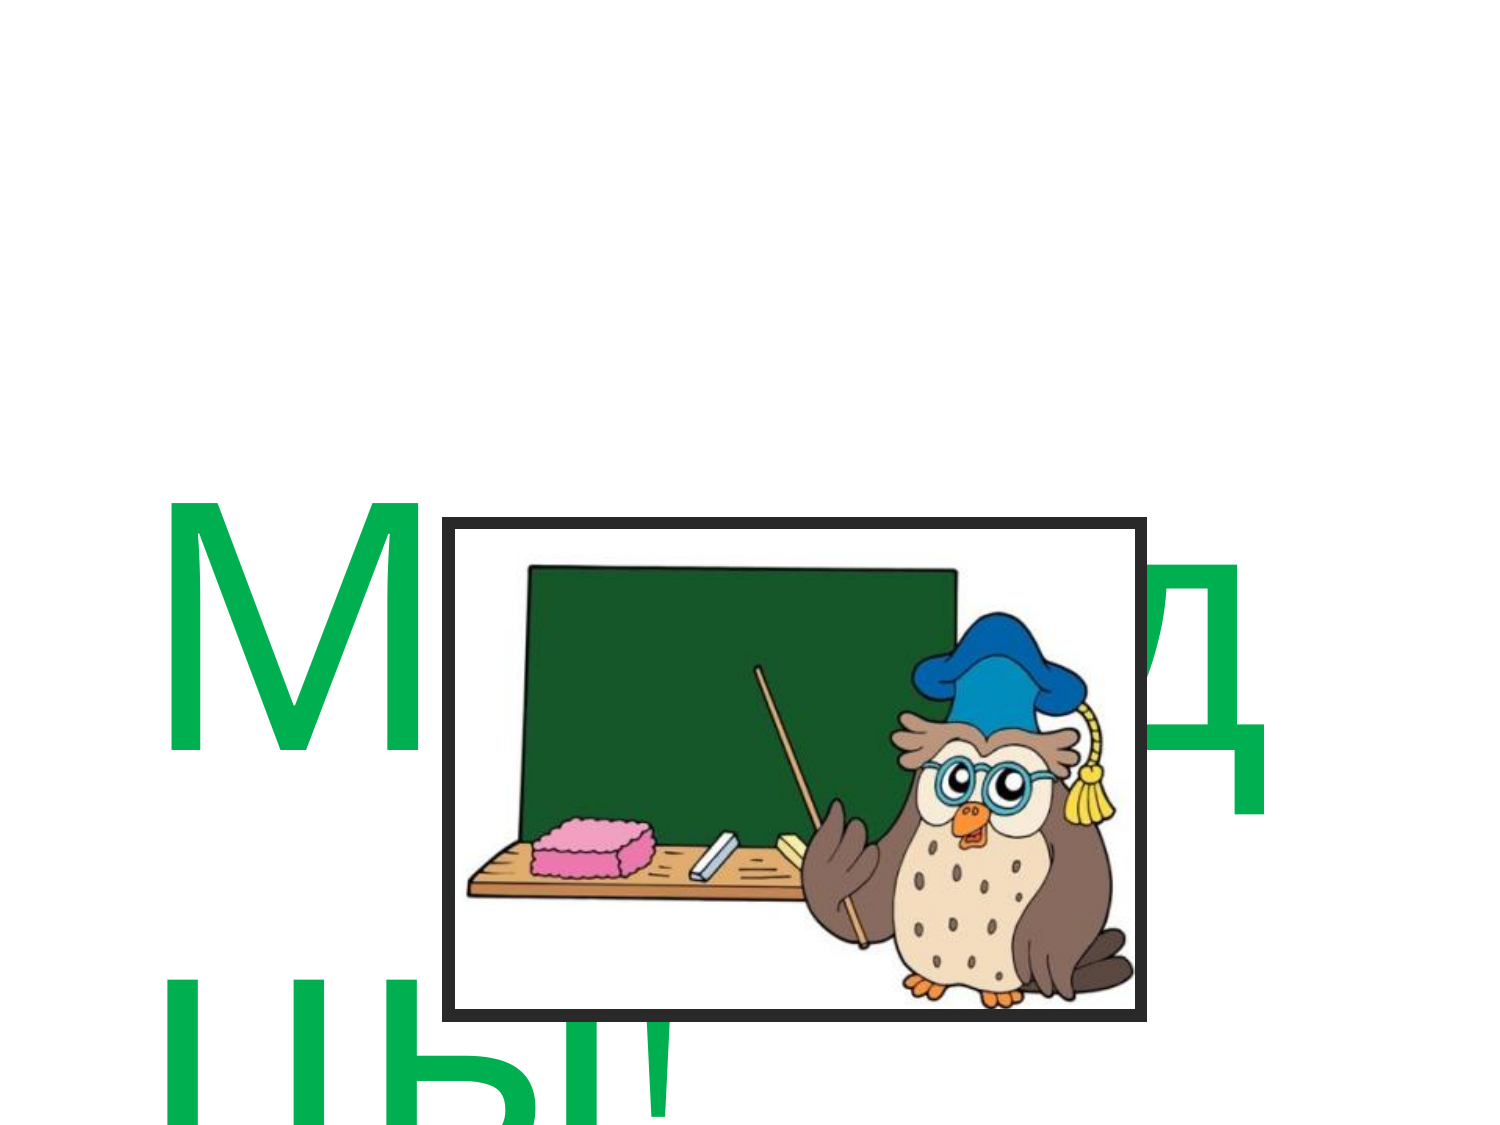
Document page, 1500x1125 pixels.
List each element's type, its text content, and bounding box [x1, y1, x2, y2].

picture [454, 529, 1135, 1010]
text_box Молодцы! [123, 397, 1376, 1125]
text_box Молодцы! [417, 1081, 505, 1125]
text_box Молодцы! [1147, 589, 1208, 724]
